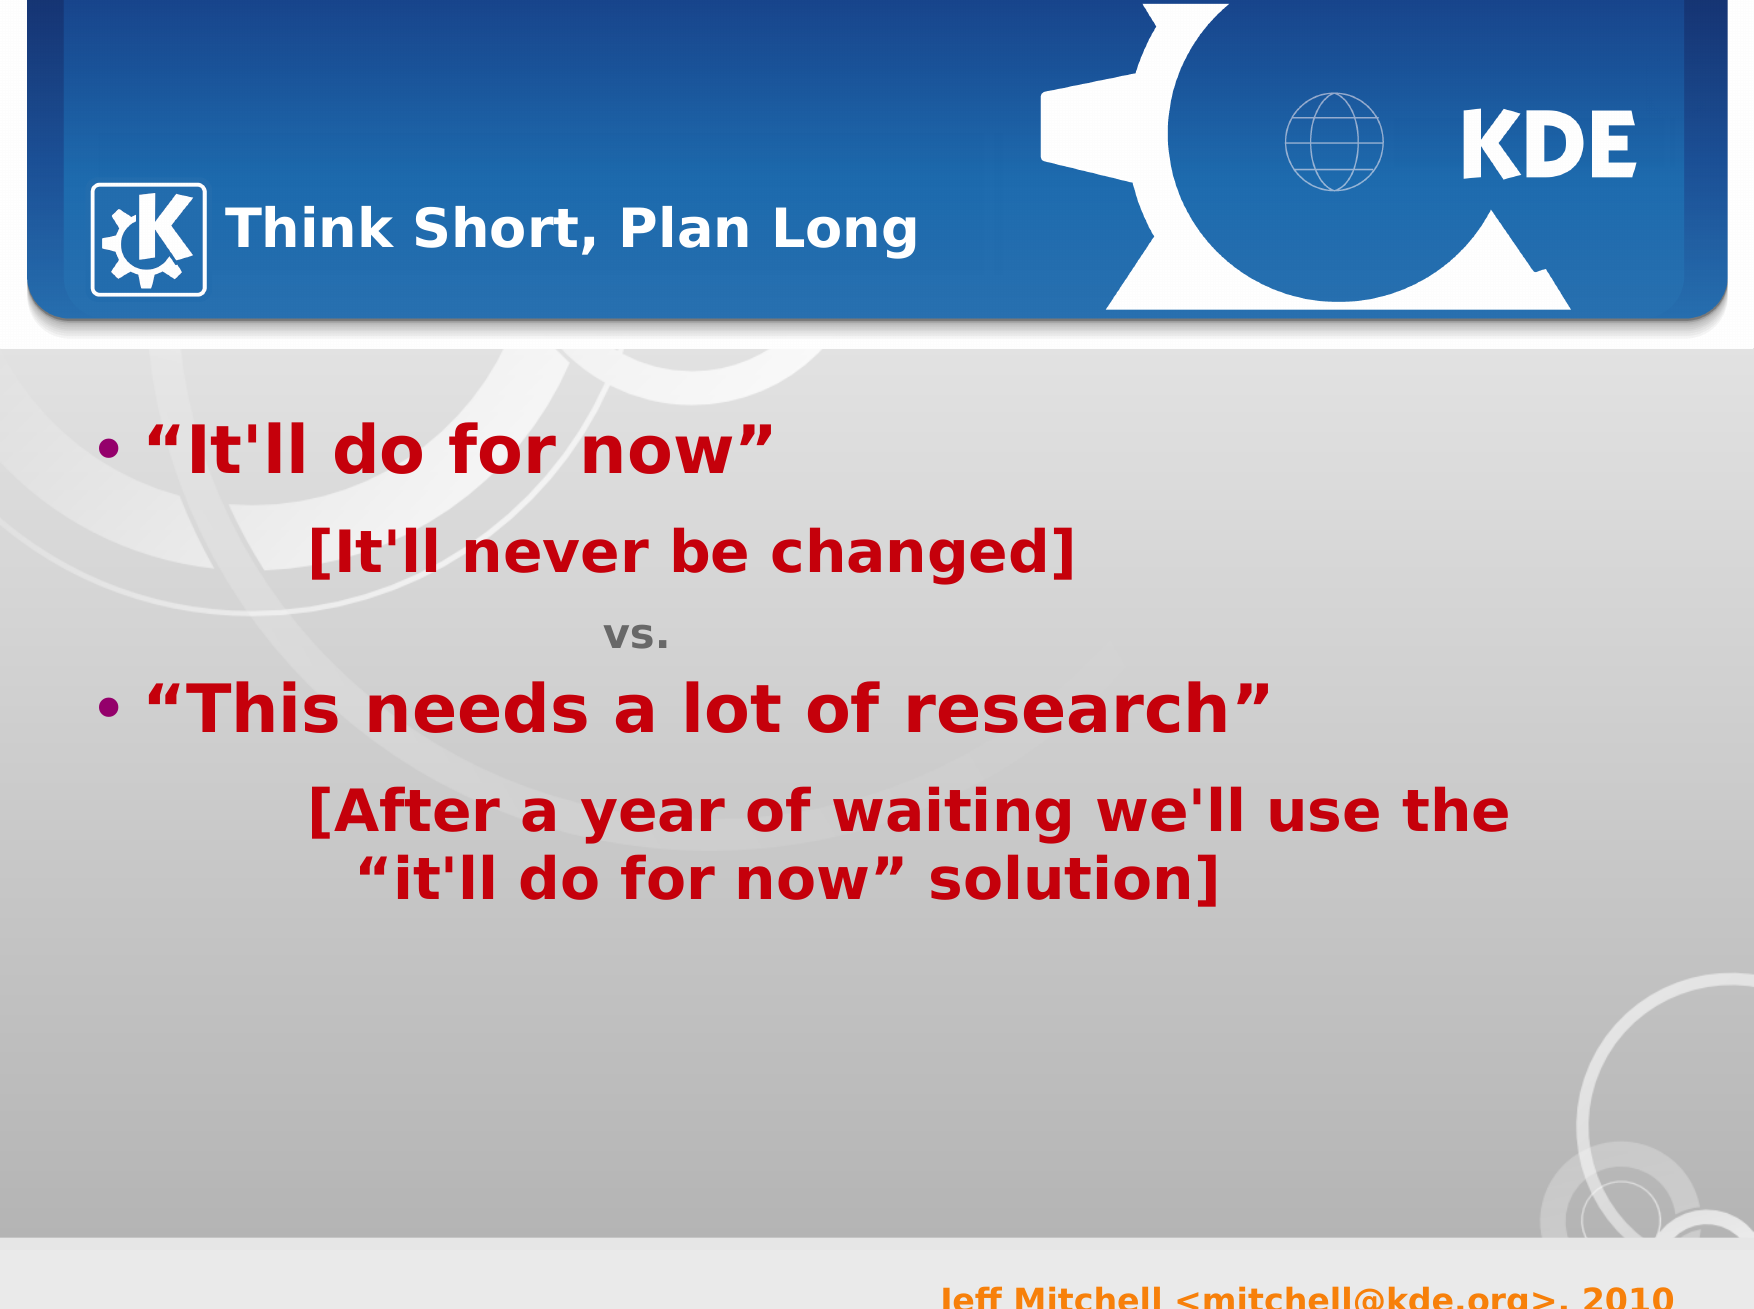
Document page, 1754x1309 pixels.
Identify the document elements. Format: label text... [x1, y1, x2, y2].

picture [0, 0, 1754, 1237]
title Think Short, Plan Long [225, 194, 1126, 264]
list “It'll do for now” [It'll never be changed] vs. “This needs a lot of research” [After a year of waiting we'll use the “it'll do for now” solution] [71, 411, 1651, 1148]
